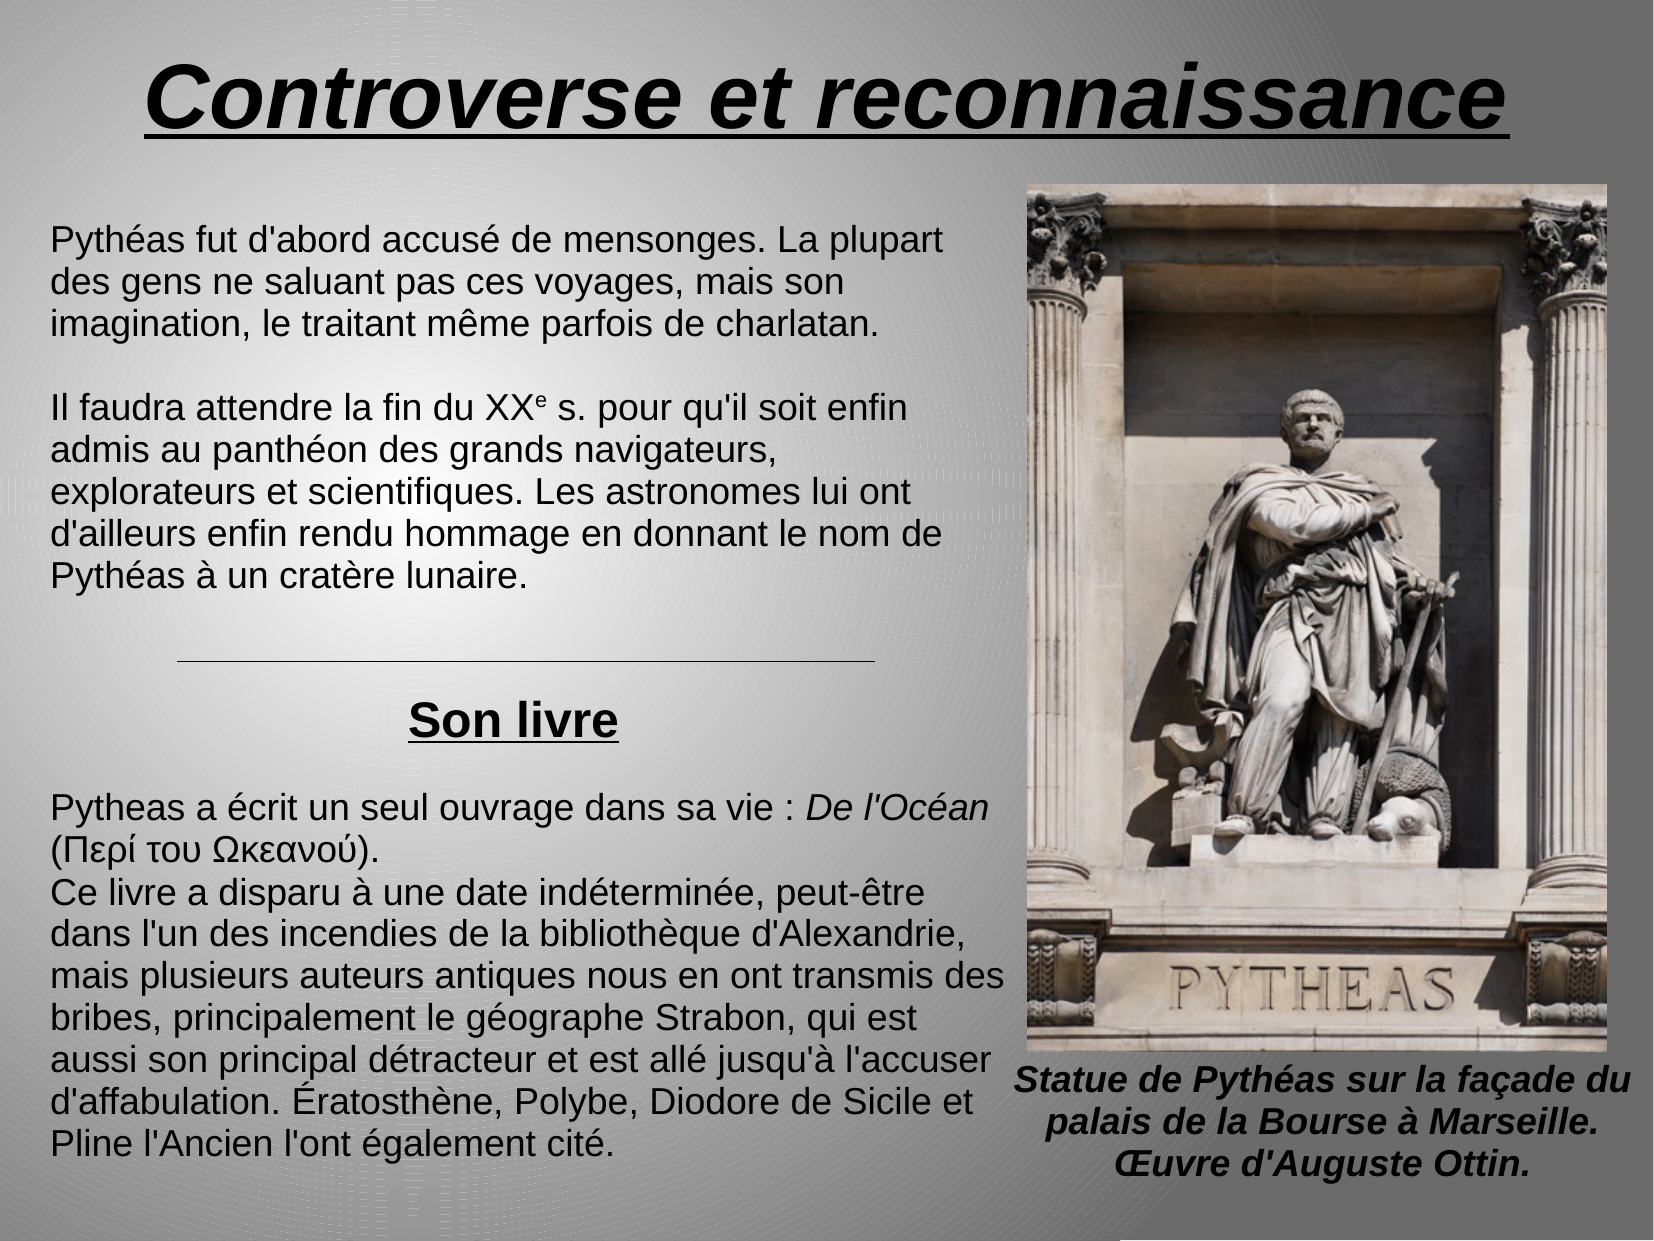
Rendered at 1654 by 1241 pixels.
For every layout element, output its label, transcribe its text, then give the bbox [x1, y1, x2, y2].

picture [1027, 184, 1607, 1051]
text_box Son livre [236, 685, 792, 757]
text_box Statue de Pythéas sur la façade du palais de la Bourse à Marseille. Œuvre d'Auguste Ottin. [980, 1051, 1654, 1241]
title Controverse et reconnaissance [0, 0, 1654, 201]
text_box Pythéas fut d'abord accusé de mensonges. La plupart des gens ne saluant pas ces voyages, mais son imagination, le traitant même parfois de charlatan. Il faudra attendre la fin du XXe s. pour qu'il soit enfin admis au panthéon des grands navigateurs, explorateurs et scientifiques. Les astronomes lui ont d'ailleurs enfin rendu hommage en donnant le nom de Pythéas à un cratère lunaire. [35, 211, 993, 779]
text_box Pytheas a écrit un seul ouvrage dans sa vie : De l'Océan (Περί του Ωκεανού). Ce livre a disparu à une date indéterminée, peut-être dans l'un des incendies de la bibliothèque d'Alexandrie, mais plusieurs auteurs antiques nous en ont transmis des bribes, principalement le géographe Strabon, qui est aussi son principal détracteur et est allé jusqu'à l'accuser d'affabulation. Ératosthène, Polybe, Diodore de Sicile et Pline l'Ancien l'ont également cité. [35, 779, 1028, 1173]
